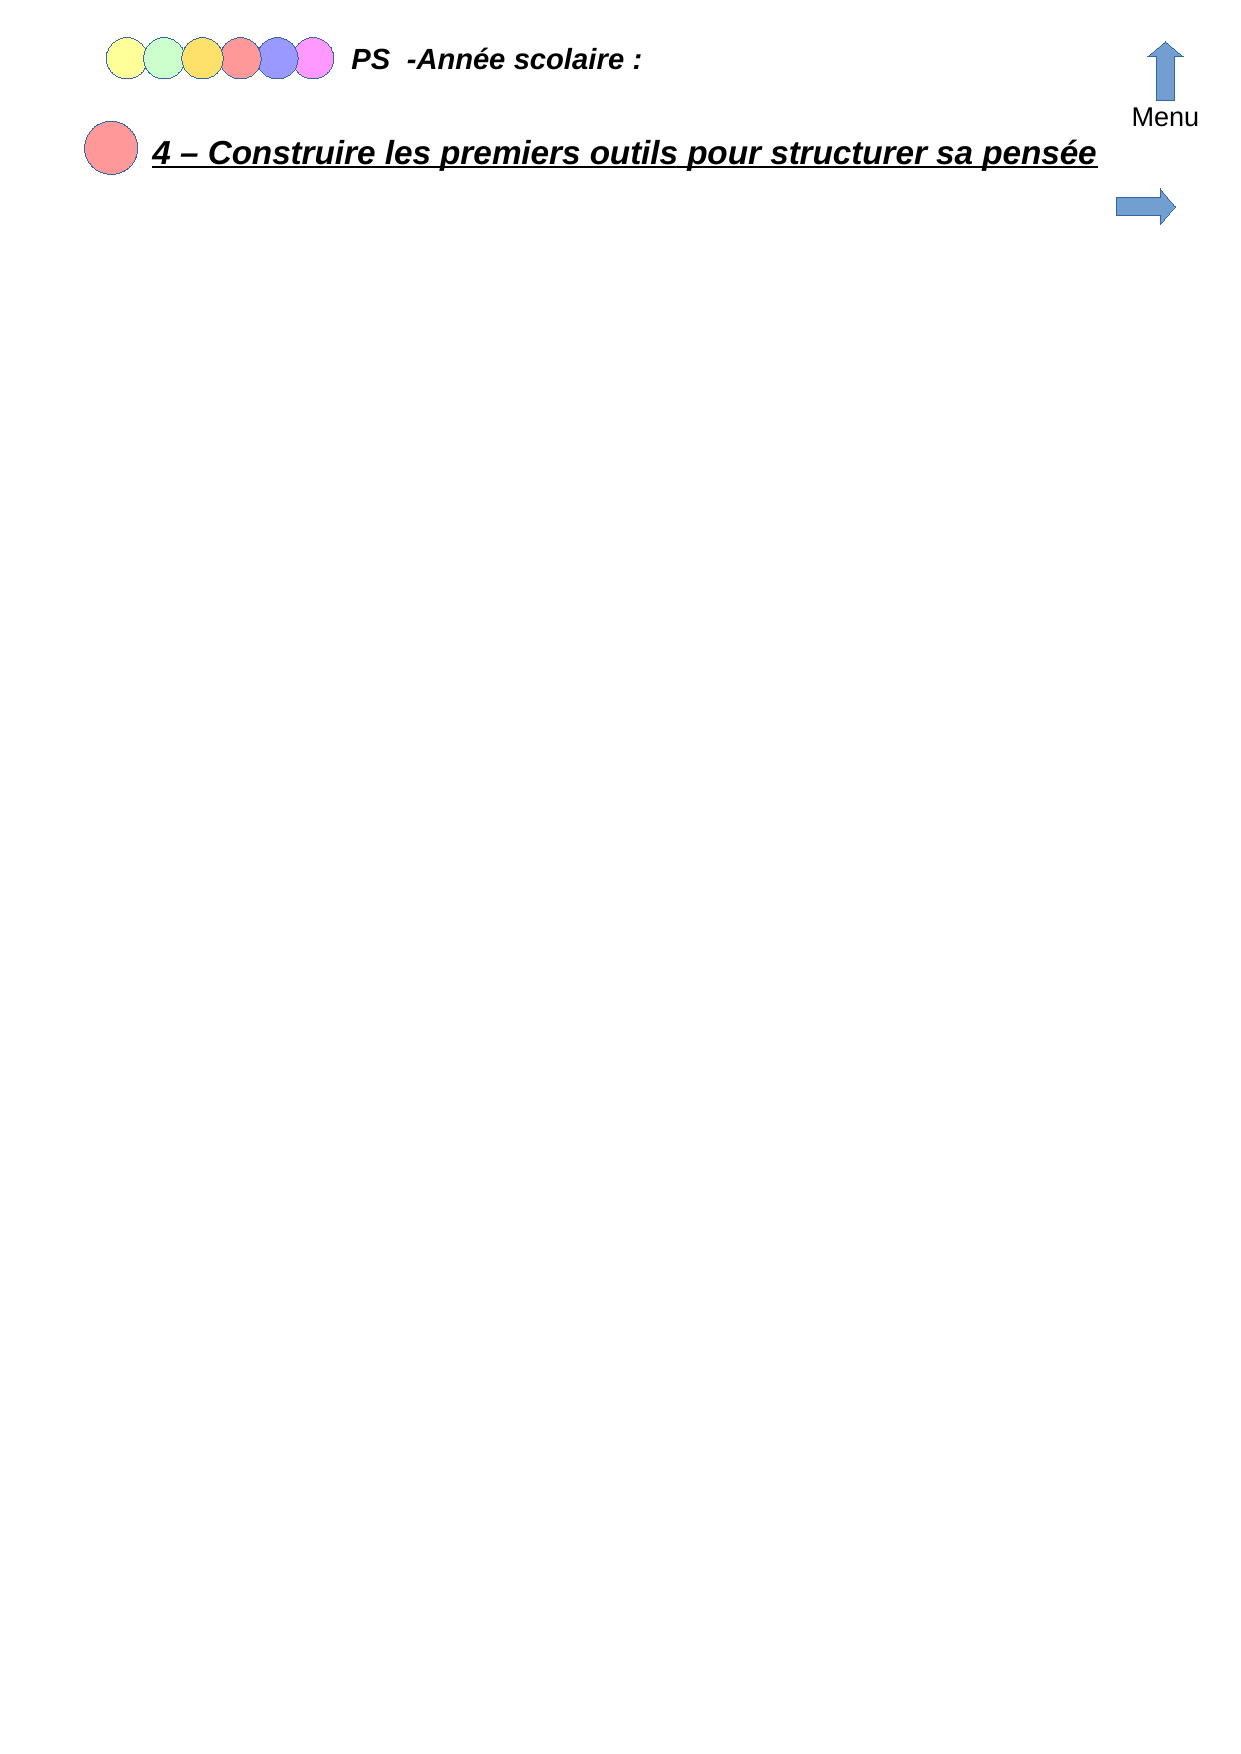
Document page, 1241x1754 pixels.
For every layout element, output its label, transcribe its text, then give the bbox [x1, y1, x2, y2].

text_box [106, 37, 334, 79]
text_box Menu [1147, 41, 1184, 101]
text_box [1116, 188, 1176, 225]
text_box 4 – Construire les premiers outils pour structurer sa pensée [137, 127, 1205, 179]
text_box [84, 121, 138, 175]
text_box PS -Année scolaire : [336, 35, 1058, 86]
